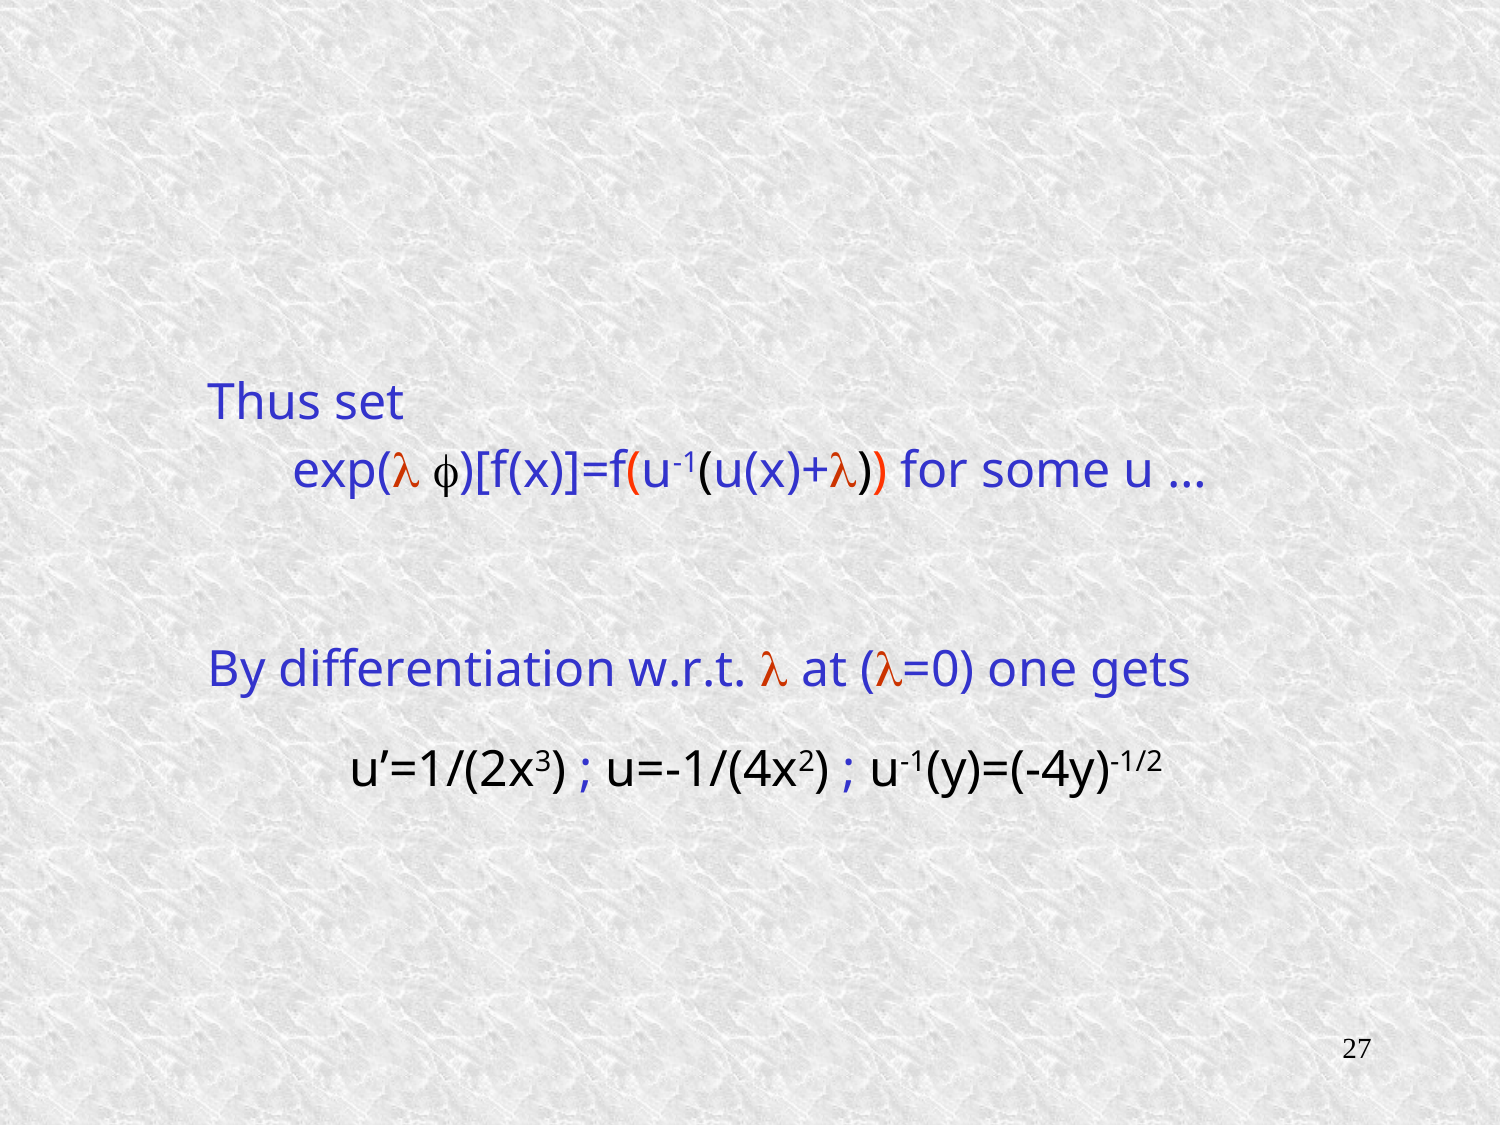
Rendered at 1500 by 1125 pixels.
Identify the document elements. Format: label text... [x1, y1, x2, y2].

text_box Thus set exp( )[f(x)]=f(u-1(u(x)+)) for some u … By differentiation w.r.t.  at (=0) one gets u’=1/(2x3) ; u=-1/(4x2) ; u-1(y)=(-4y)-1/2 [192, 358, 1320, 809]
picture [0, 0, 1500, 1125]
